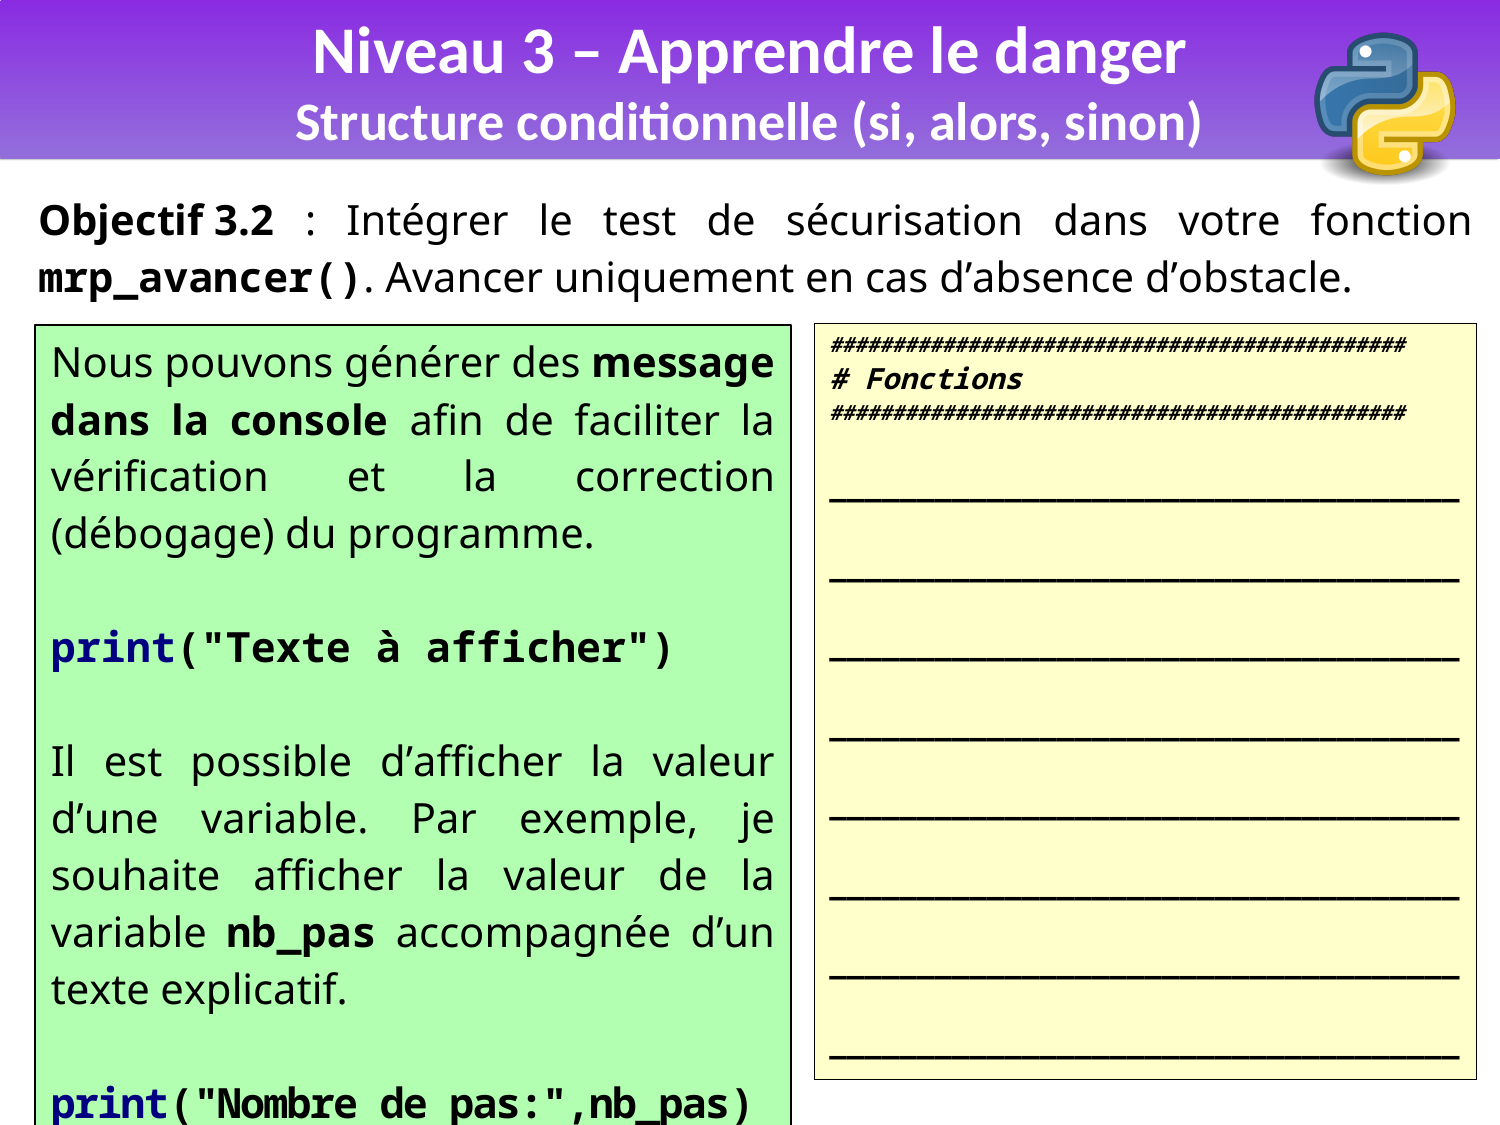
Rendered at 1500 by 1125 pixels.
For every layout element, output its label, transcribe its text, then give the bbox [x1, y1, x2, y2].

text_box Objectif 3.2 : Intégrer le test de sécurisation dans votre fonction mrp_avancer(). Avancer uniquement en cas d’absence d’obstacle. [23, 183, 1489, 324]
text_box Niveau 3 – Apprendre le danger Structure conditionnelle (si, alors, sinon) [0, 0, 1500, 159]
text_box ############################################## # Fonctions ############################################## ____________________________________ ____________________________________ ____________________________________ ____________________________________ ____________________________________ ____________________________________ ____________________________________ ____________________________________ ____________________________________ ____________________________________ ____________________________________ [814, 323, 1477, 1080]
picture [1305, 29, 1465, 183]
text_box Nous pouvons générer des message dans la console afin de faciliter la vérification et la correction (débogage) du programme. print("Texte à afficher") Il est possible d’afficher la valeur d’une variable. Par exemple, je souhaite afficher la valeur de la variable nb_pas accompagnée d’un texte explicatif. print("Nombre de pas:",nb_pas) [35, 324, 791, 1075]
